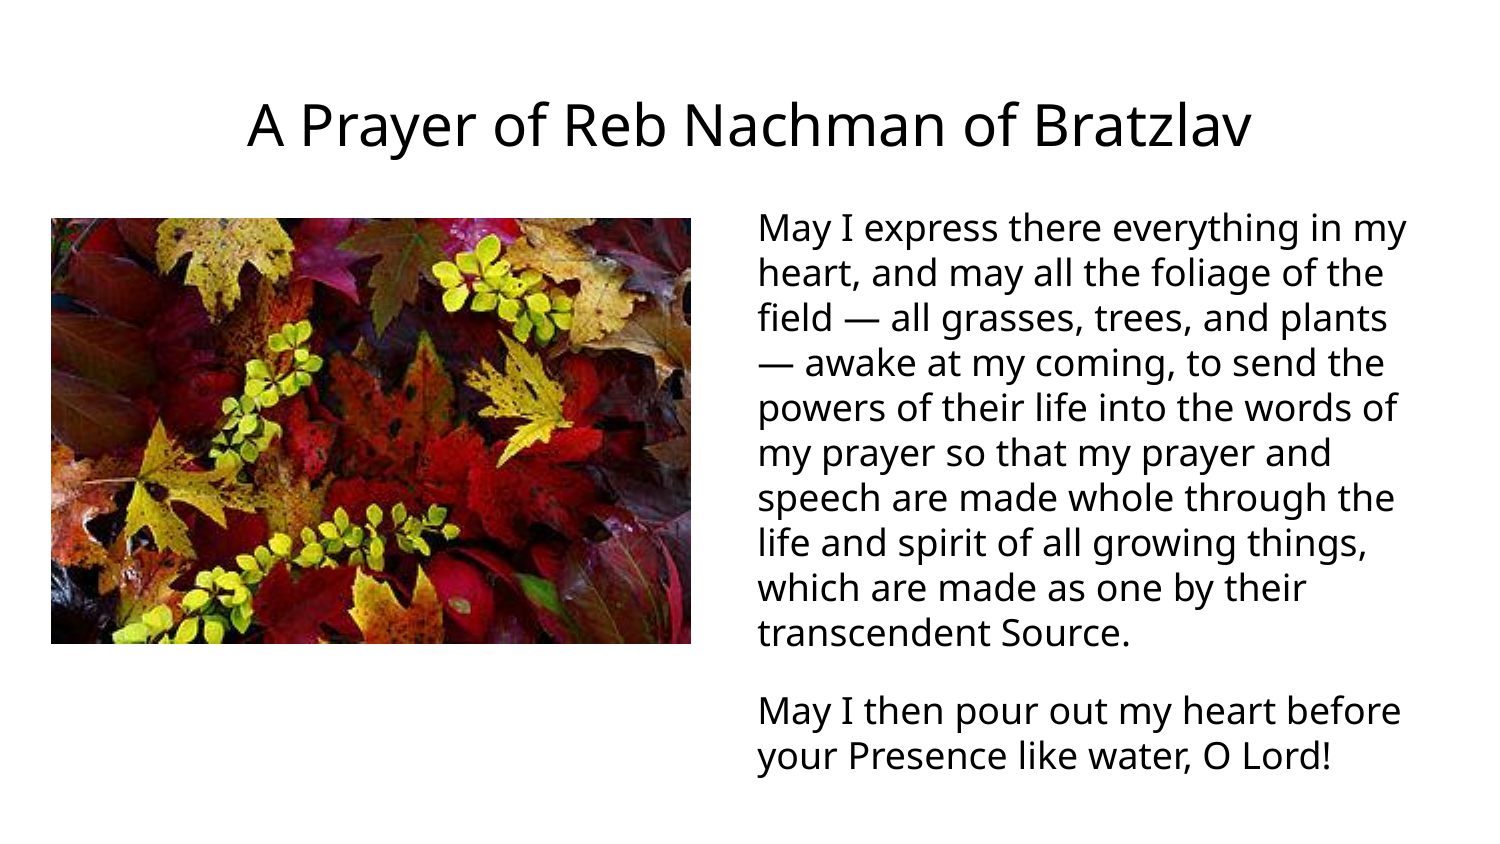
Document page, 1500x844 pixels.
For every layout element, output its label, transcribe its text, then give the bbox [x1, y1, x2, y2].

title A Prayer of Reb Nachman of Bratzlav [51, 72, 1449, 167]
picture [51, 218, 691, 644]
list May I express there everything in my heart, and may all the foliage of the field — all grasses, trees, and plants — awake at my coming, to send the powers of their life into the words of my prayer so that my prayer and speech are made whole through the life and spirit of all growing things, which are made as one by their transcendent Source. May I then pour out my heart before your Presence like water, O Lord! [742, 189, 1449, 750]
